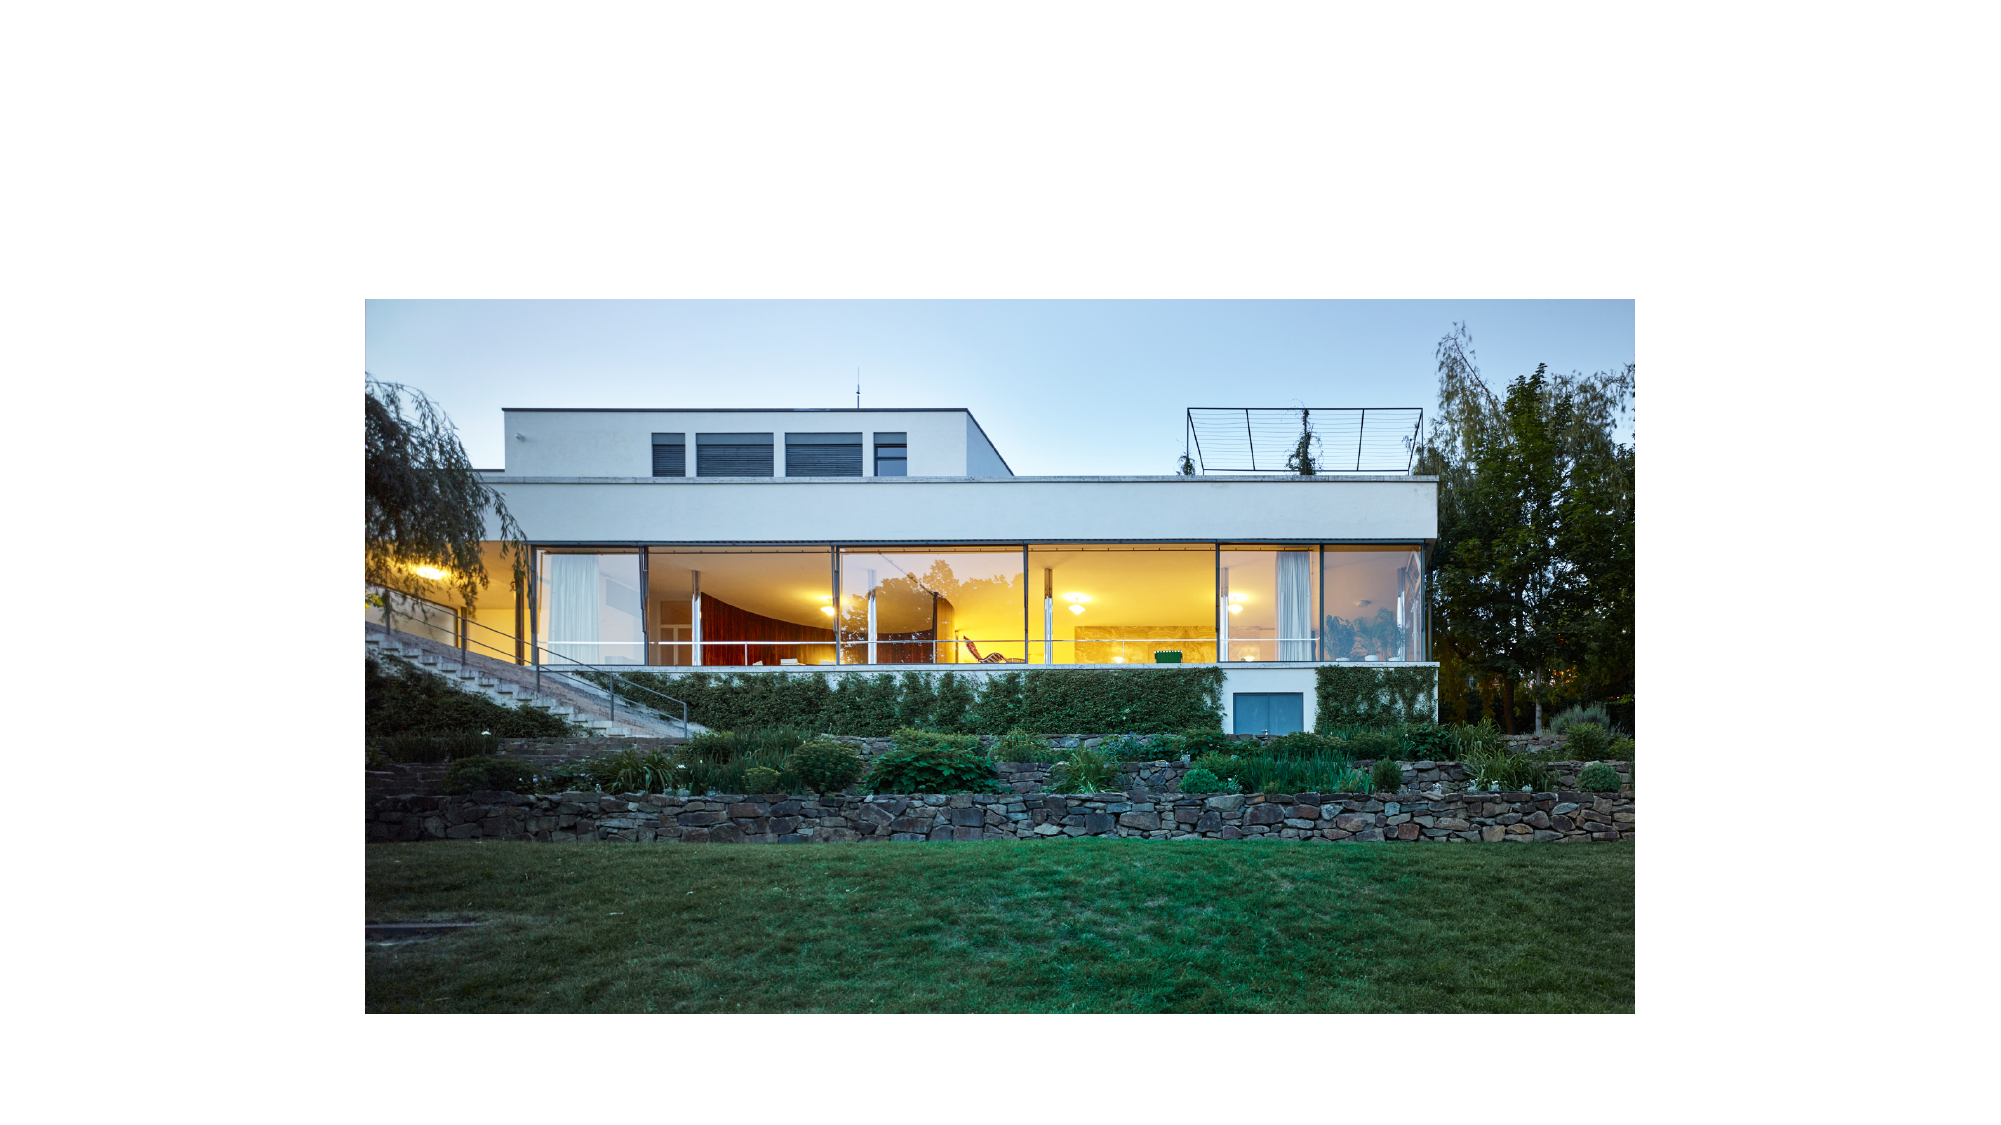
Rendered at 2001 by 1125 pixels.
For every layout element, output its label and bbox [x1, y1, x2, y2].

picture [365, 299, 1635, 1014]
